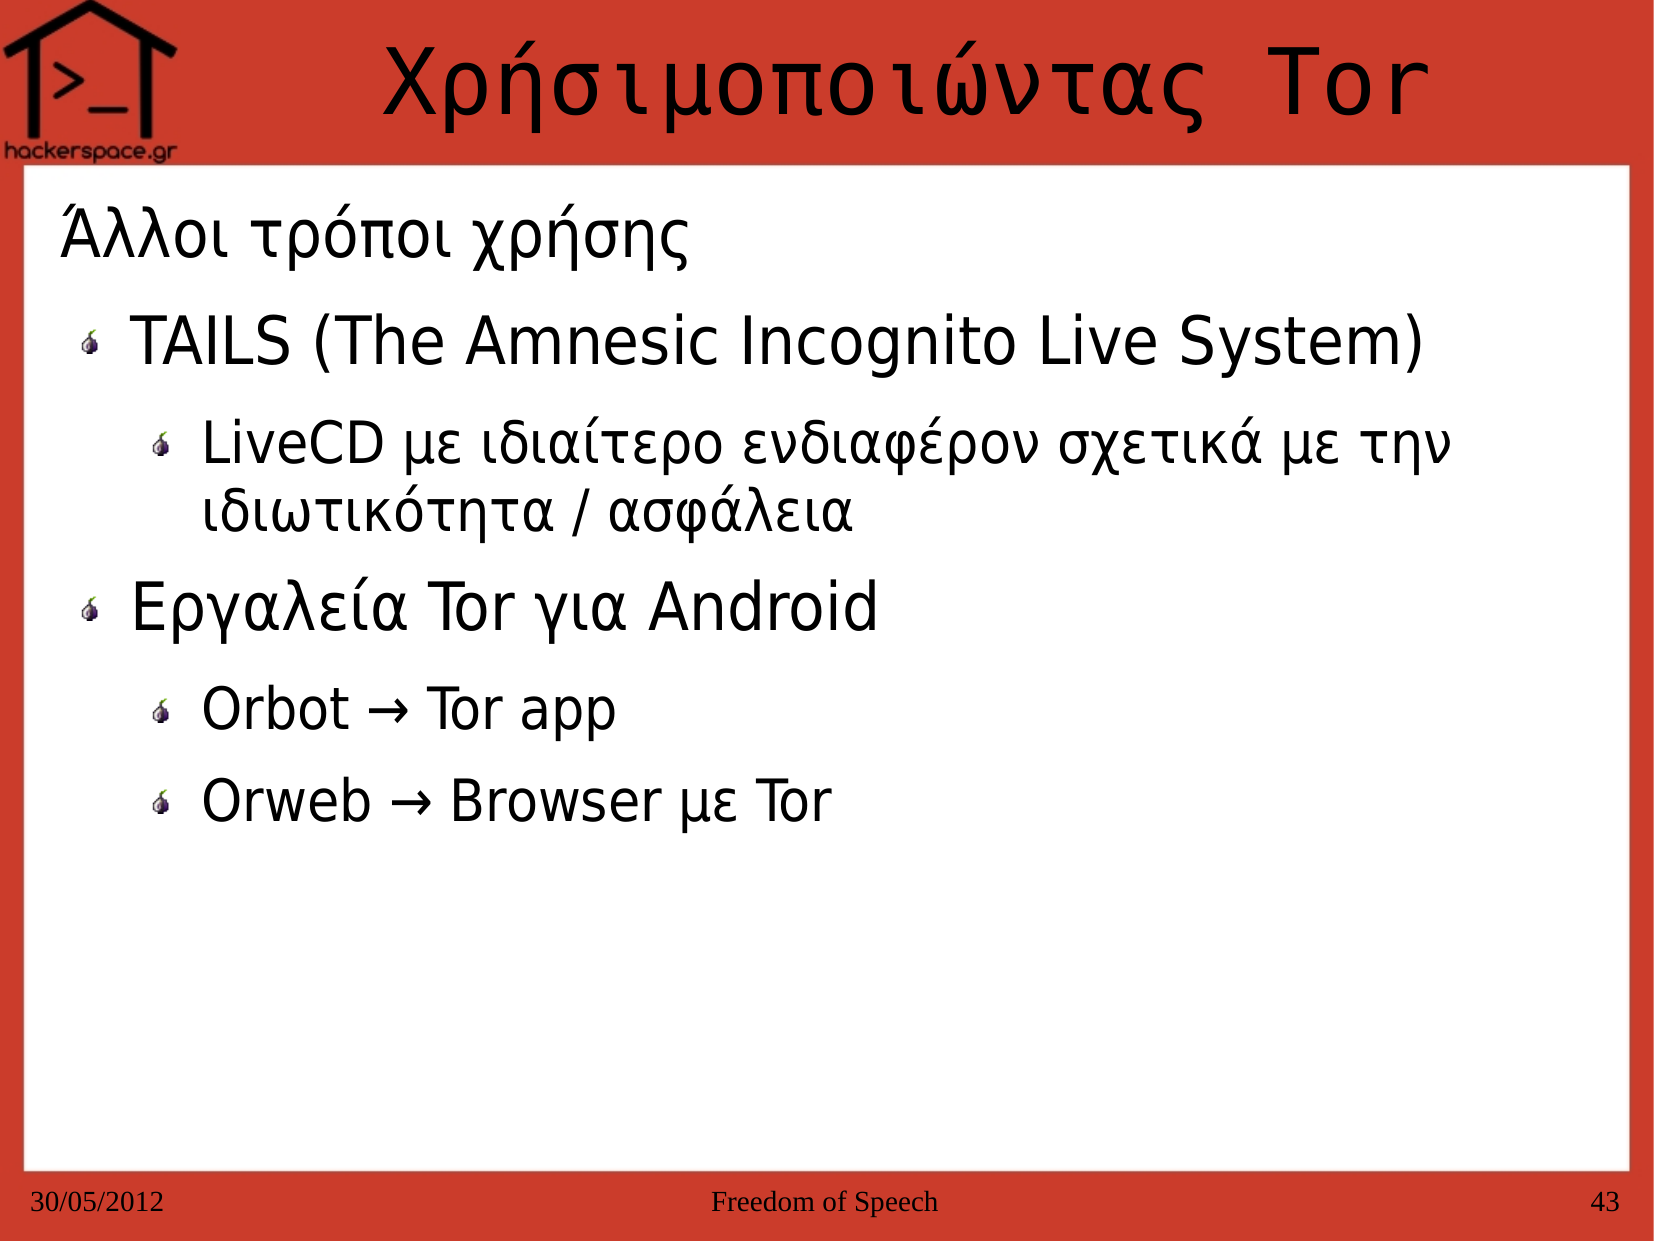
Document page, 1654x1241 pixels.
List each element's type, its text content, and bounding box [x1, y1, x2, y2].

picture [0, 0, 1654, 1241]
list Άλλοι τρόποι χρήσης TAILS (The Amnesic Incognito Live System) LiveCD με ιδιαίτερο ενδιαφέρον σχετικά με την ιδιωτικότητα / ασφάλεια Εργαλεία Tor για Android Orbot → Tor app Orweb → Browser με Tor [60, 195, 1591, 1141]
title Χρήσιμοποιώντας Tor [195, 15, 1621, 151]
